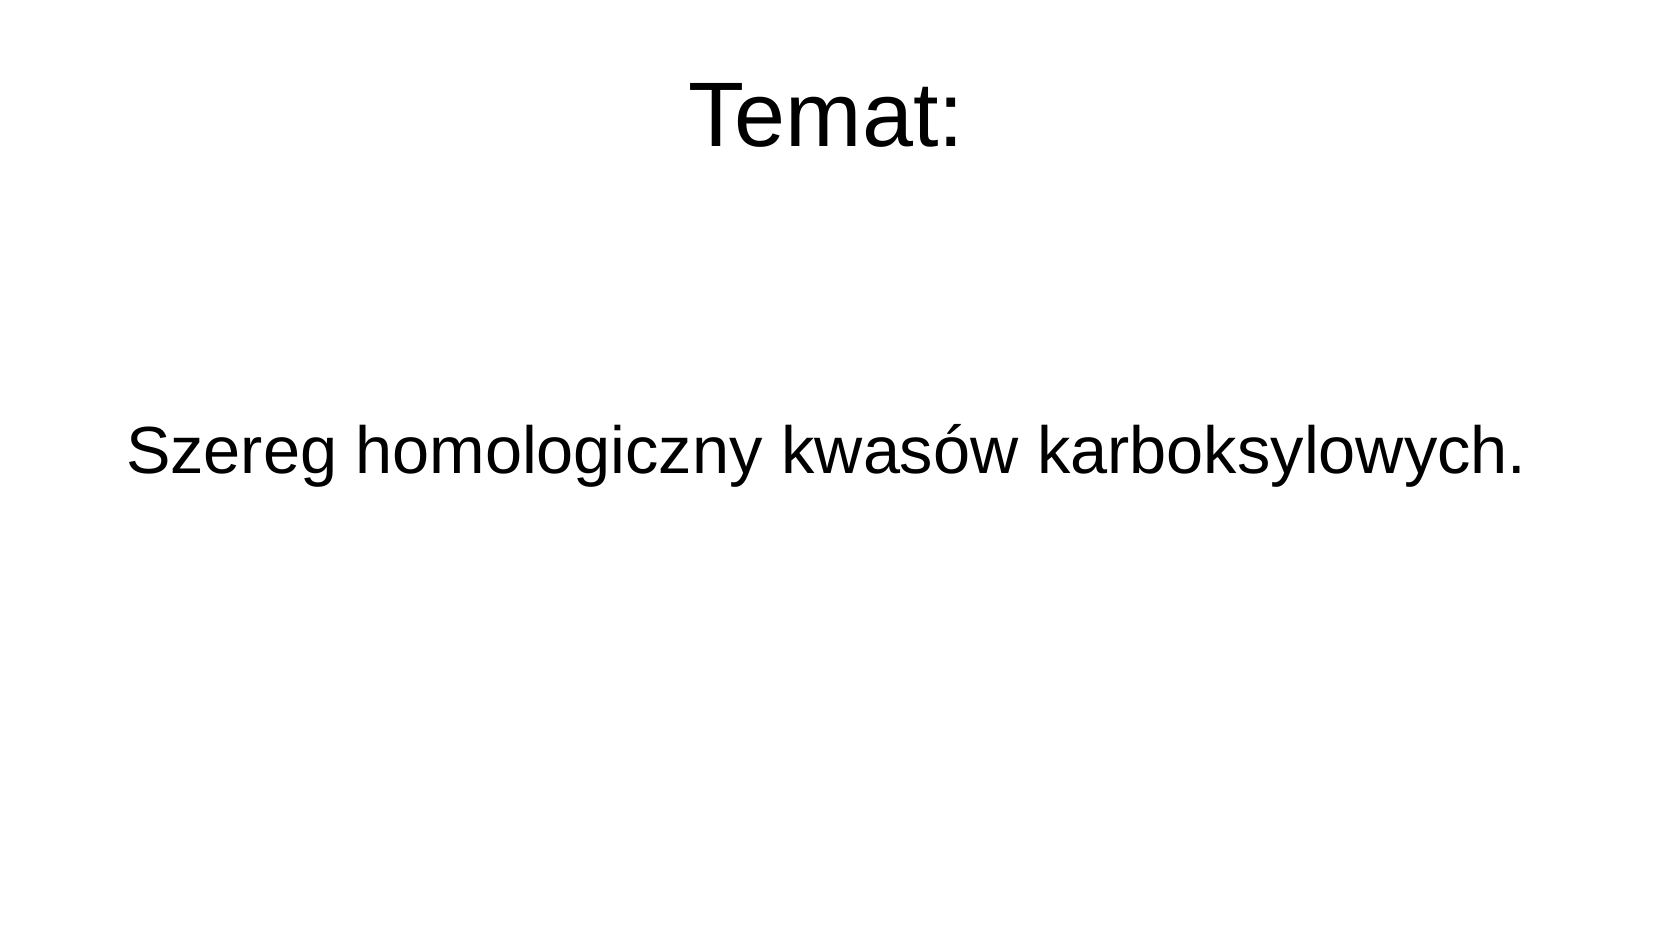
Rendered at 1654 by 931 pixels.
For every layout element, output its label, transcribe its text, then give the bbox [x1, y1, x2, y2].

subtitle Szereg homologiczny kwasów karboksylowych. [82, 217, 1571, 758]
title Temat: [82, 37, 1571, 193]
